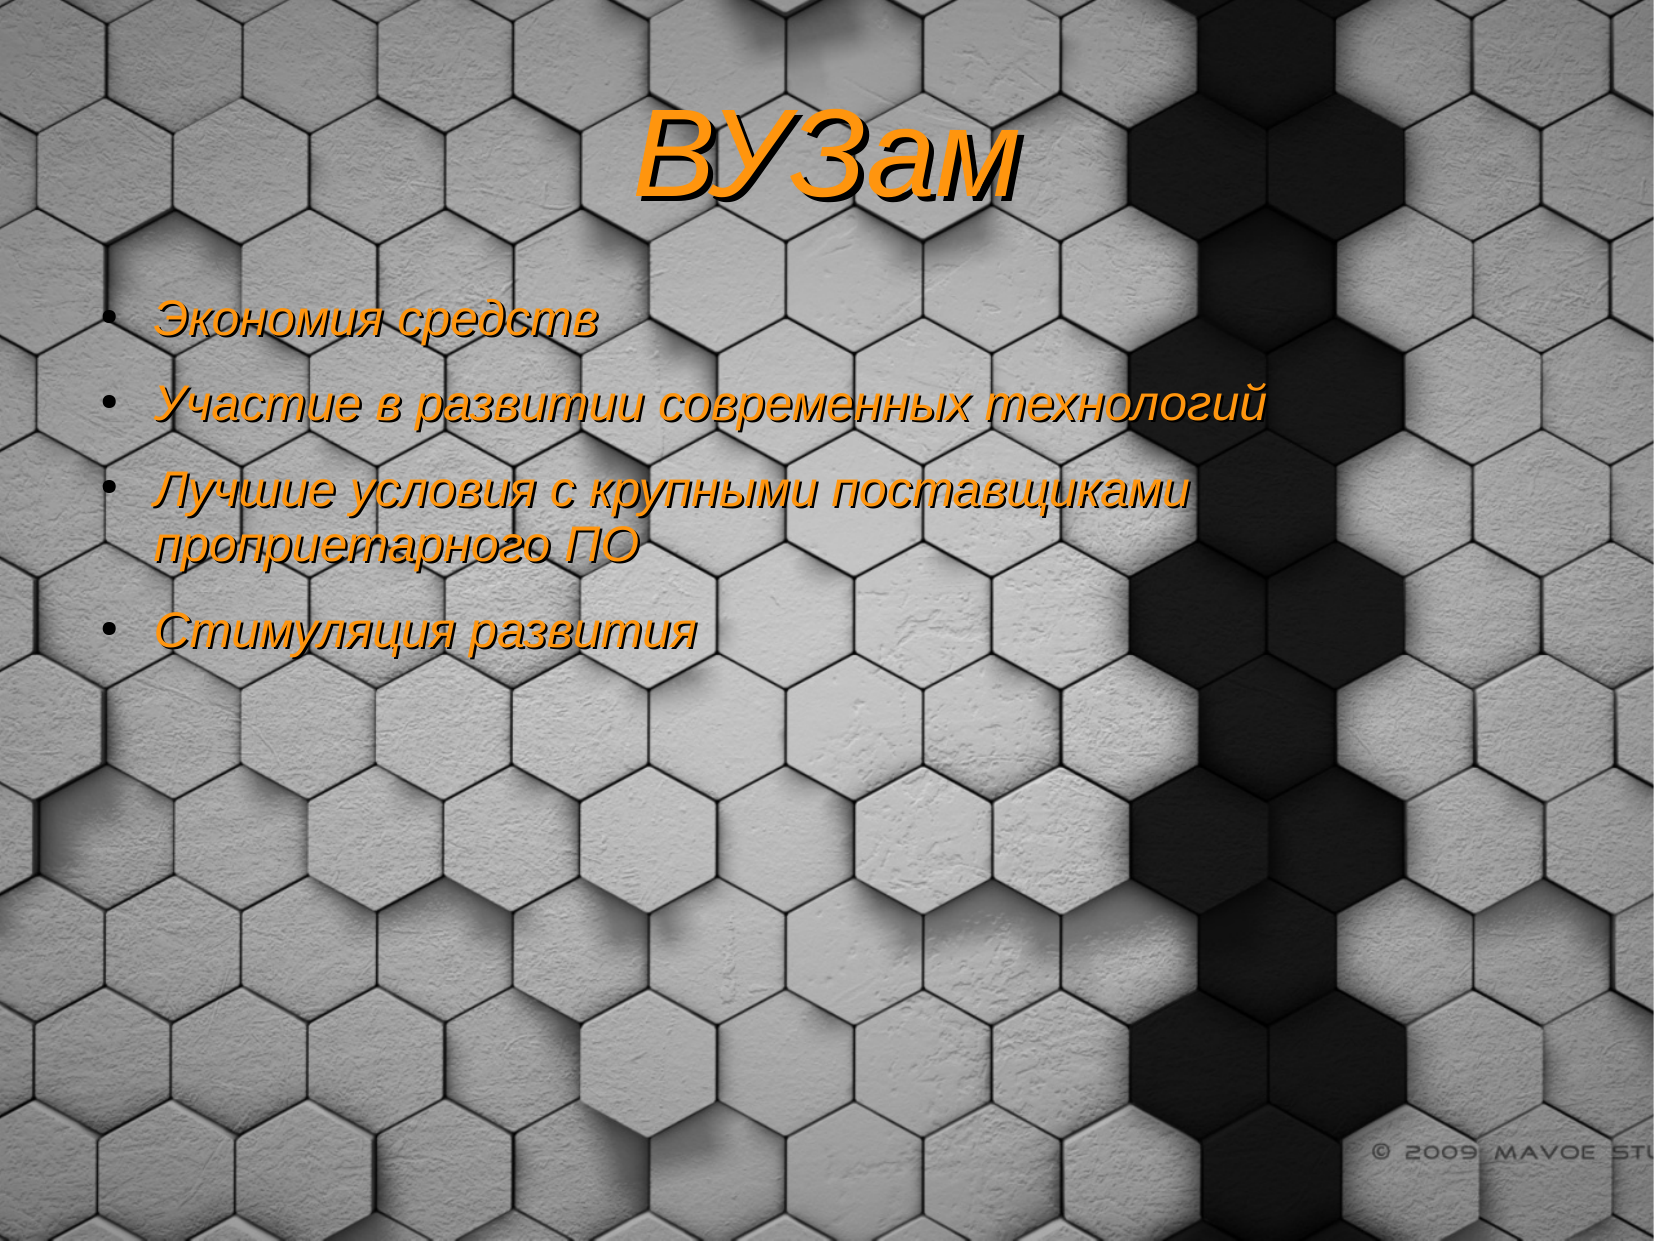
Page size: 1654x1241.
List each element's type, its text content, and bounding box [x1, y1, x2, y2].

title ВУЗам [82, 56, 1571, 250]
picture [0, 0, 1654, 1241]
list Экономия средств Участие в развитии современных технологий Лучшие условия с крупными поставщиками проприетарного ПО Стимуляция развития [82, 290, 1595, 1123]
